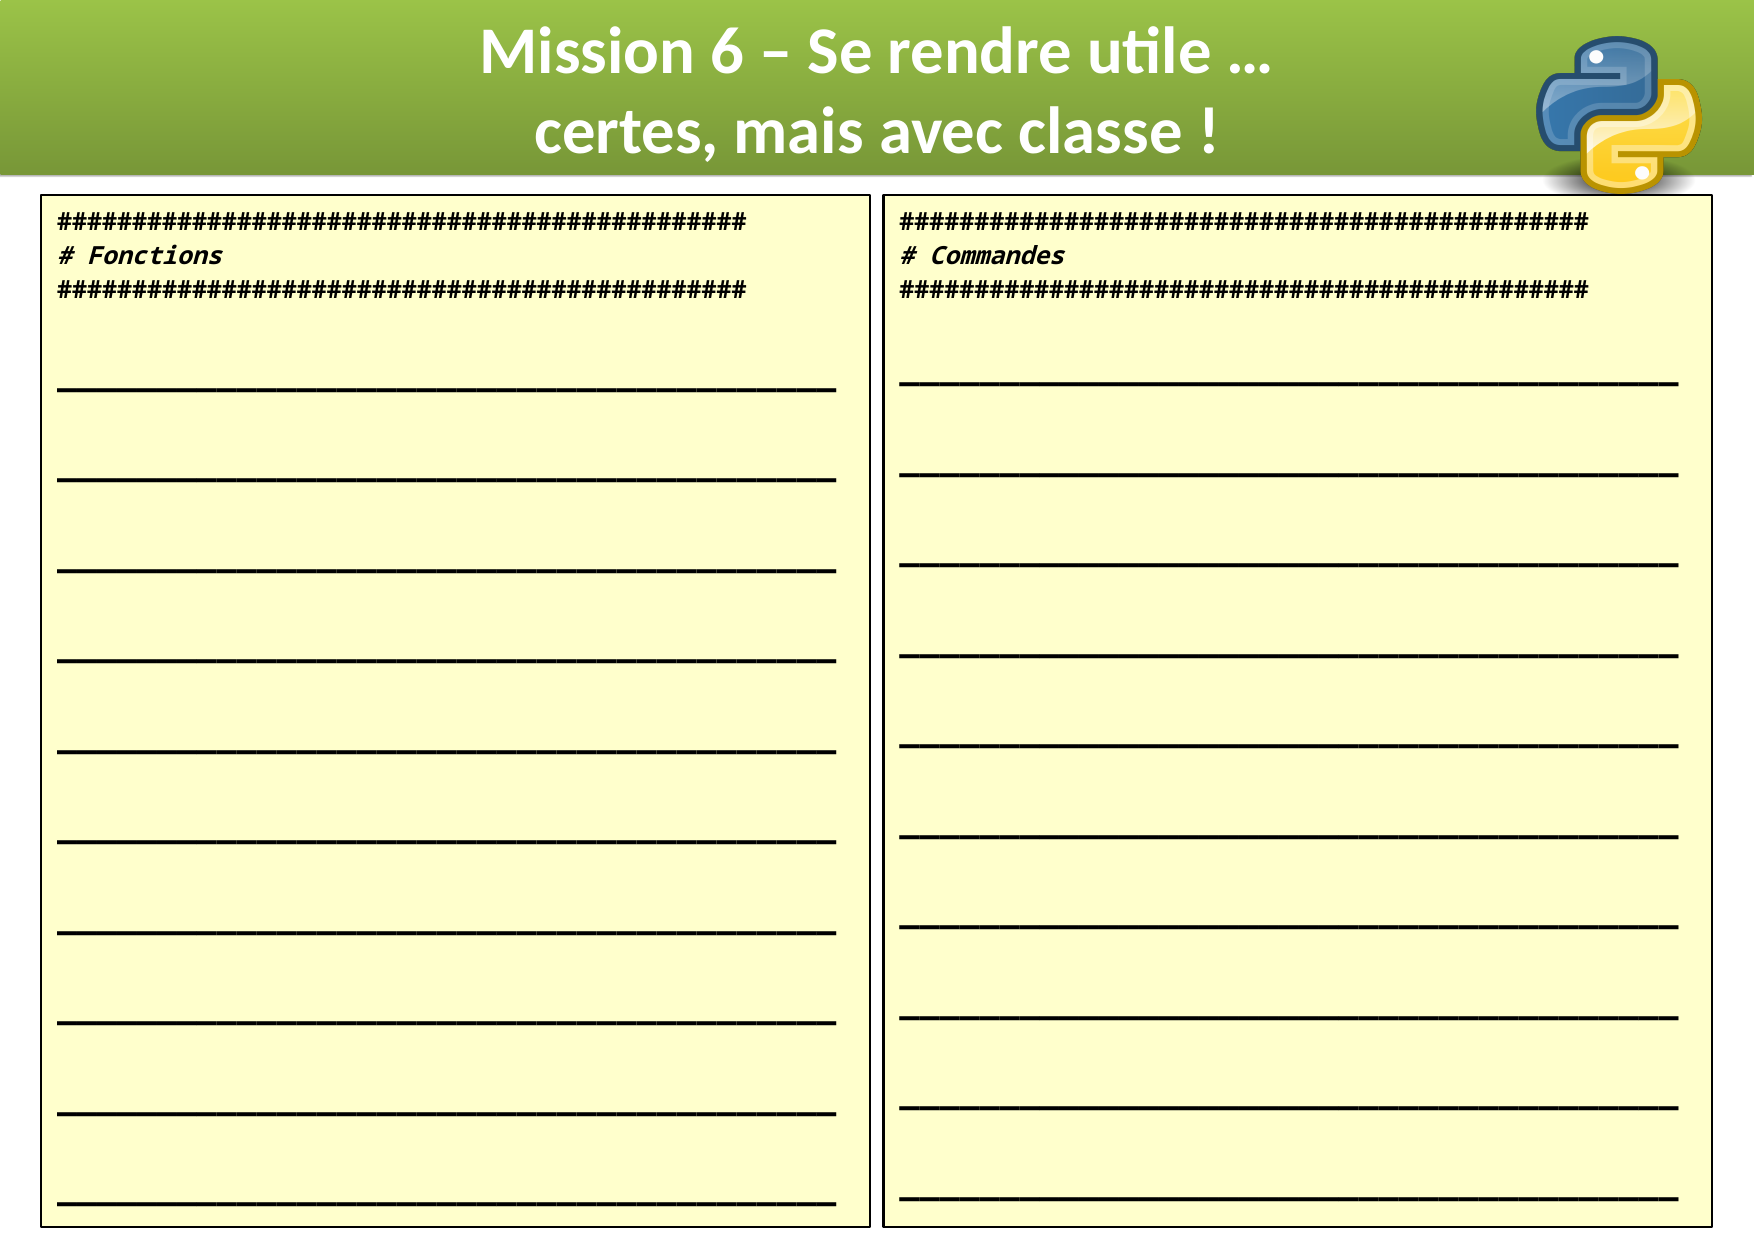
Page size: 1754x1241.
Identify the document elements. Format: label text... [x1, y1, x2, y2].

text_box Mission 6 – Se rendre utile … certes, mais avec classe ! [0, 0, 1754, 175]
text_box ############################################## # Fonctions ############################################## _______________________________________ _______________________________________ _______________________________________ _______________________________________ _______________________________________ _______________________________________ _______________________________________ _______________________________________ _______________________________________ _______________________________________ _______________________________________ _______________________________________ _______________________________________ _______________________________________ [41, 195, 870, 1228]
picture [1525, 32, 1713, 195]
text_box ############################################## # Commandes ############################################## _______________________________________ _______________________________________ _______________________________________ _______________________________________ _______________________________________ _______________________________________ _______________________________________ _______________________________________ _______________________________________ _______________________________________ _______________________________________ _______________________________________ _______________________________________ _______________________________________ [883, 195, 1713, 1228]
